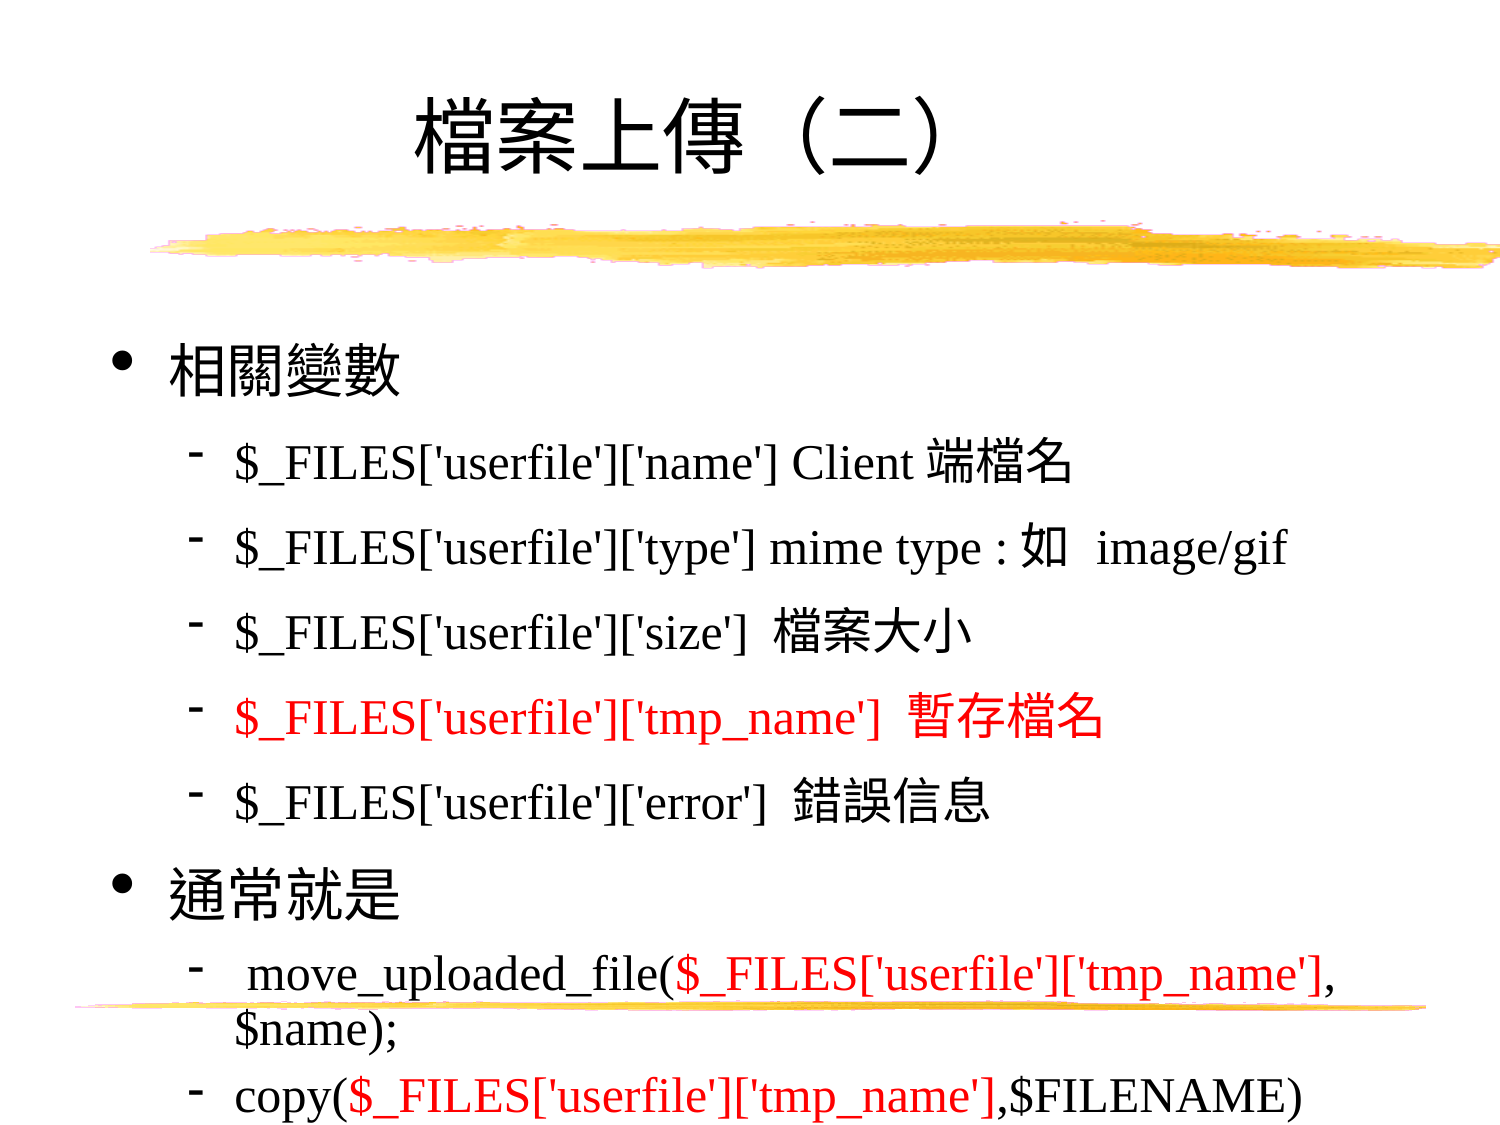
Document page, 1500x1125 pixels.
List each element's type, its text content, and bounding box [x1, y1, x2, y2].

list 相關變數 $_FILES['userfile']['name'] Client端檔名 $_FILES['userfile']['type'] mime type :如 image/gif $_FILES['userfile']['size'] 檔案大小 $_FILES['userfile']['tmp_name'] 暫存檔名 $_FILES['userfile']['error'] 錯誤信息 通常就是 move_uploaded_file($_FILES['userfile']['tmp_name'], $name); copy($_FILES['userfile']['tmp_name'],$FILENAME) [112, 324, 1388, 1036]
picture [75, 999, 112, 1013]
picture [150, 215, 1500, 279]
picture [1388, 999, 1426, 1013]
title 檔案上傳（二） [66, 44, 1342, 218]
